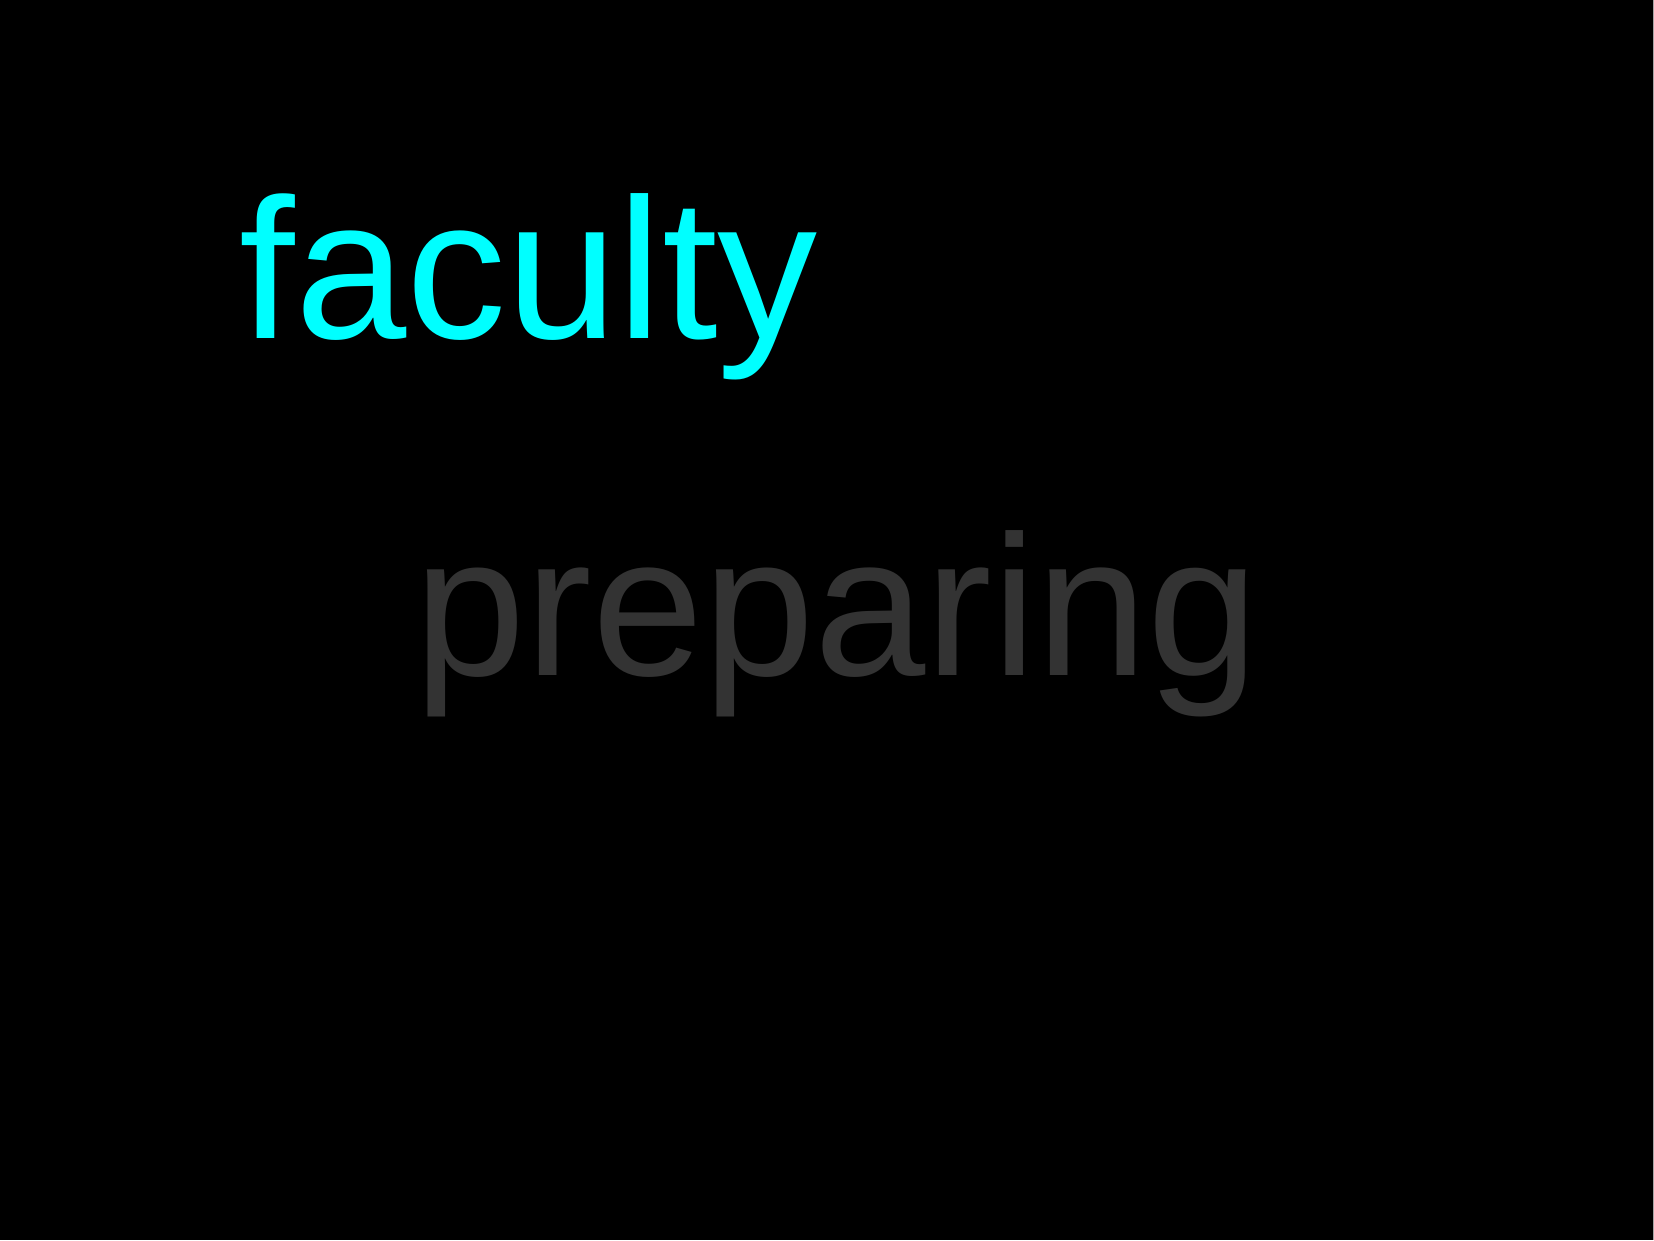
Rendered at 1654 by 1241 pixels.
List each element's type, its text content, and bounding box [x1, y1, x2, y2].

text_box faculty [225, 150, 833, 389]
text_box preparing [399, 487, 1276, 726]
